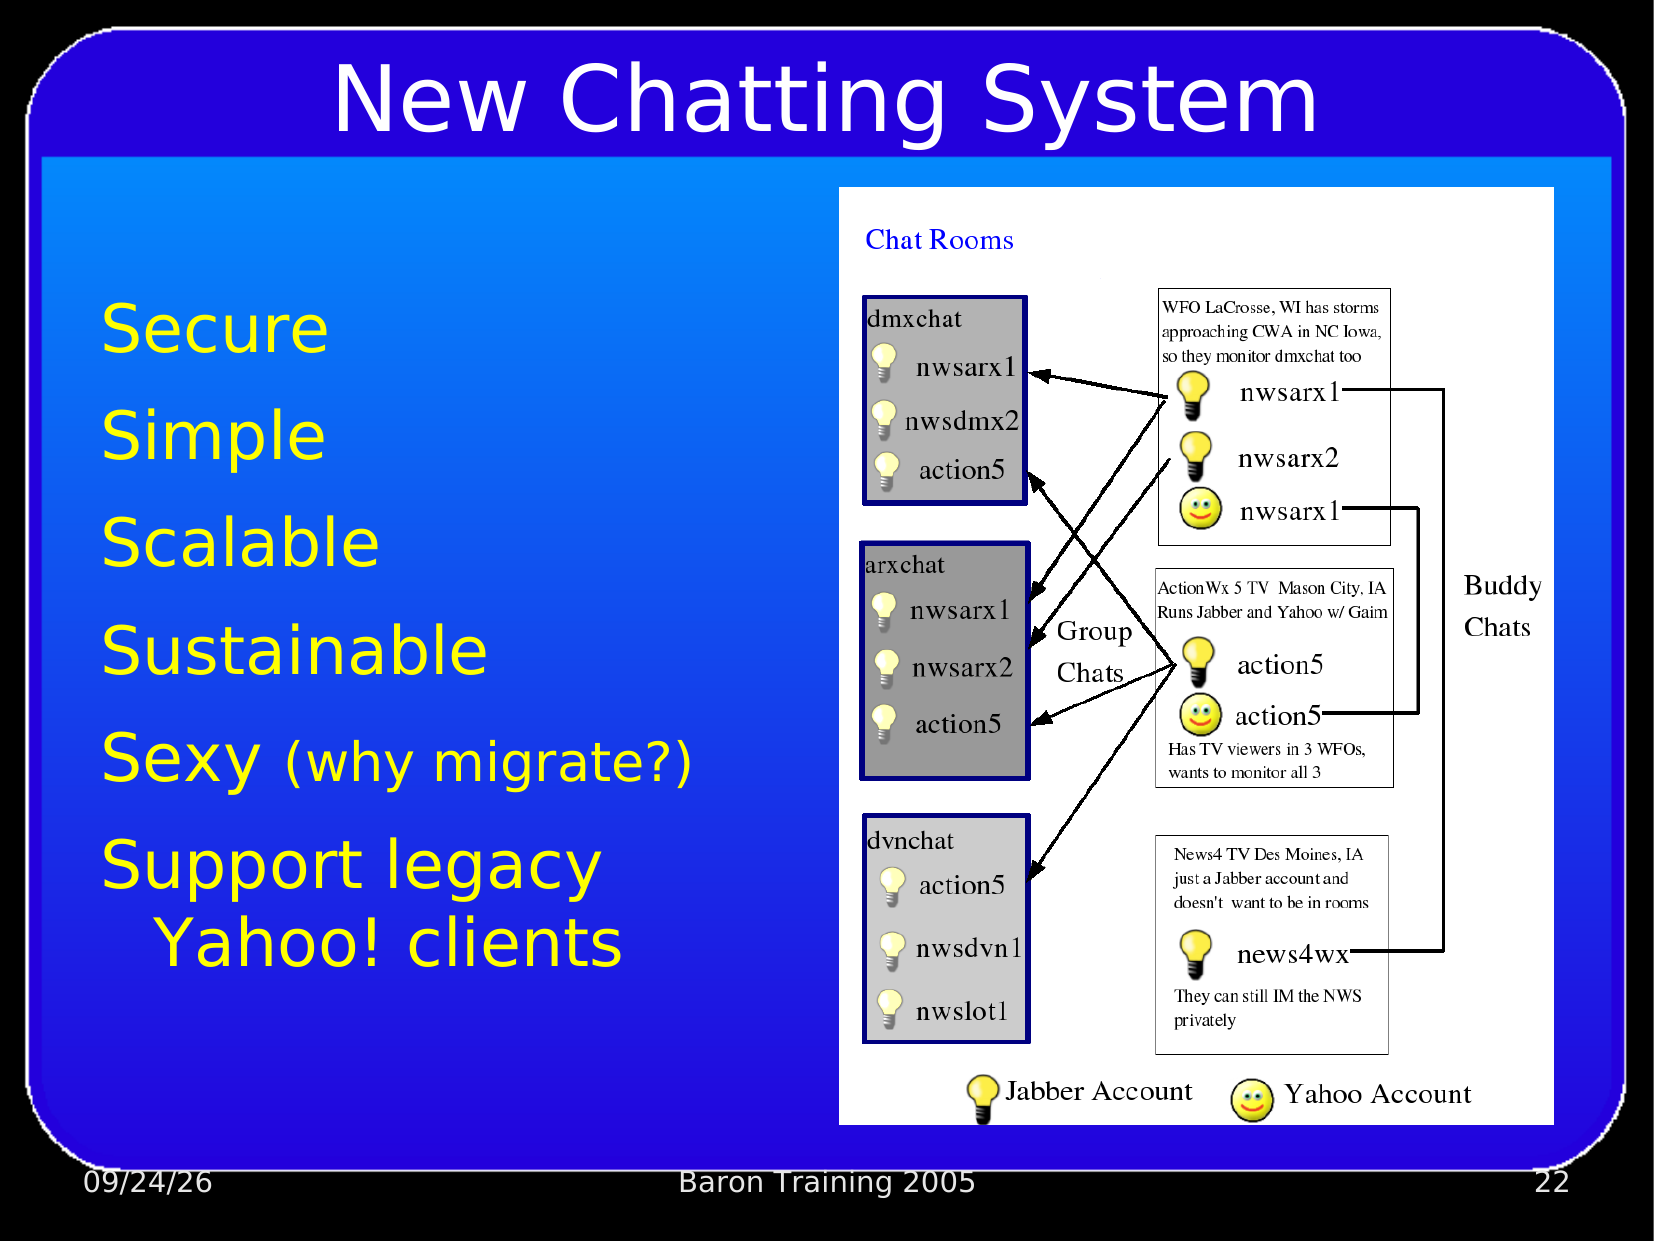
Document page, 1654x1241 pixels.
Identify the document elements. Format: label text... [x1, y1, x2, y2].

title New Chatting System [82, 46, 1571, 154]
picture [0, 0, 1654, 1241]
list Secure Simple Scalable Sustainable Sexy (why migrate?) Support legacy Yahoo! clients [82, 290, 826, 1109]
